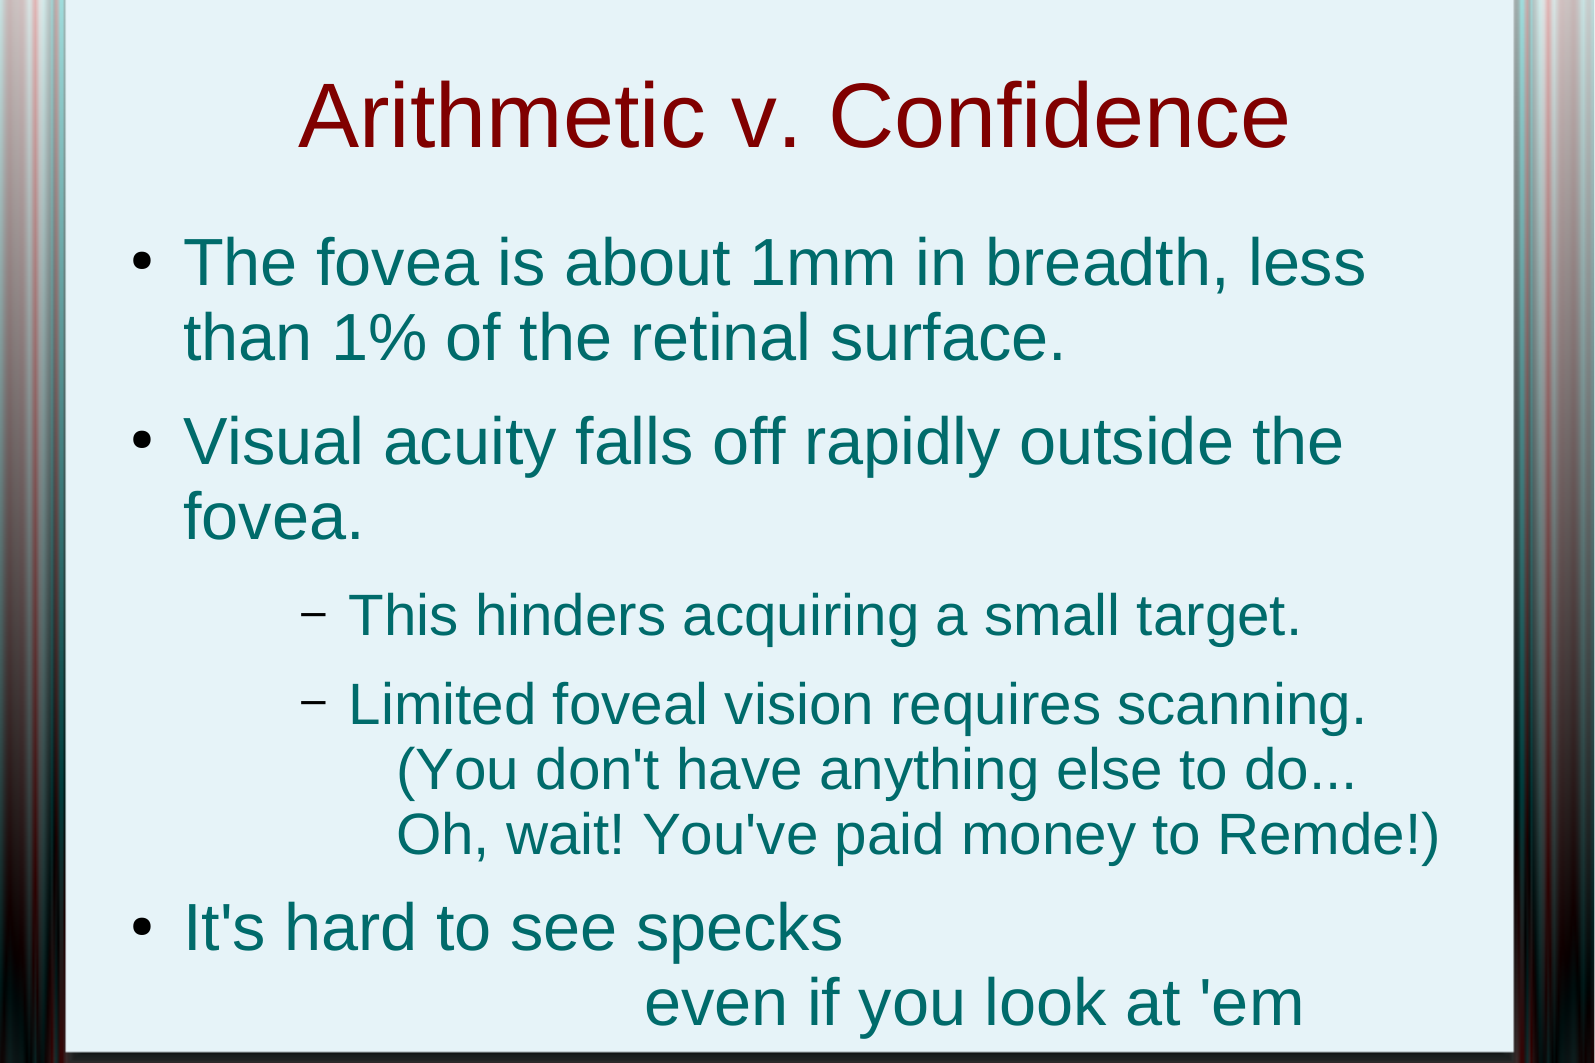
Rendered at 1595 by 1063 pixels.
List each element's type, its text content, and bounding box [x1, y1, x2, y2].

title Arithmetic v. Confidence [112, 43, 1480, 188]
picture [0, 0, 1595, 1063]
list The fovea is about 1mm in breadth, less than 1% of the retinal surface. Visual acuity falls off rapidly outside the fovea. This hinders acquiring a small target. Limited foveal vision requires scanning. (You don't have anything else to do... Oh, wait! You've paid money to Remde!) It's hard to see specks even if you look at 'em [112, 225, 1463, 1041]
